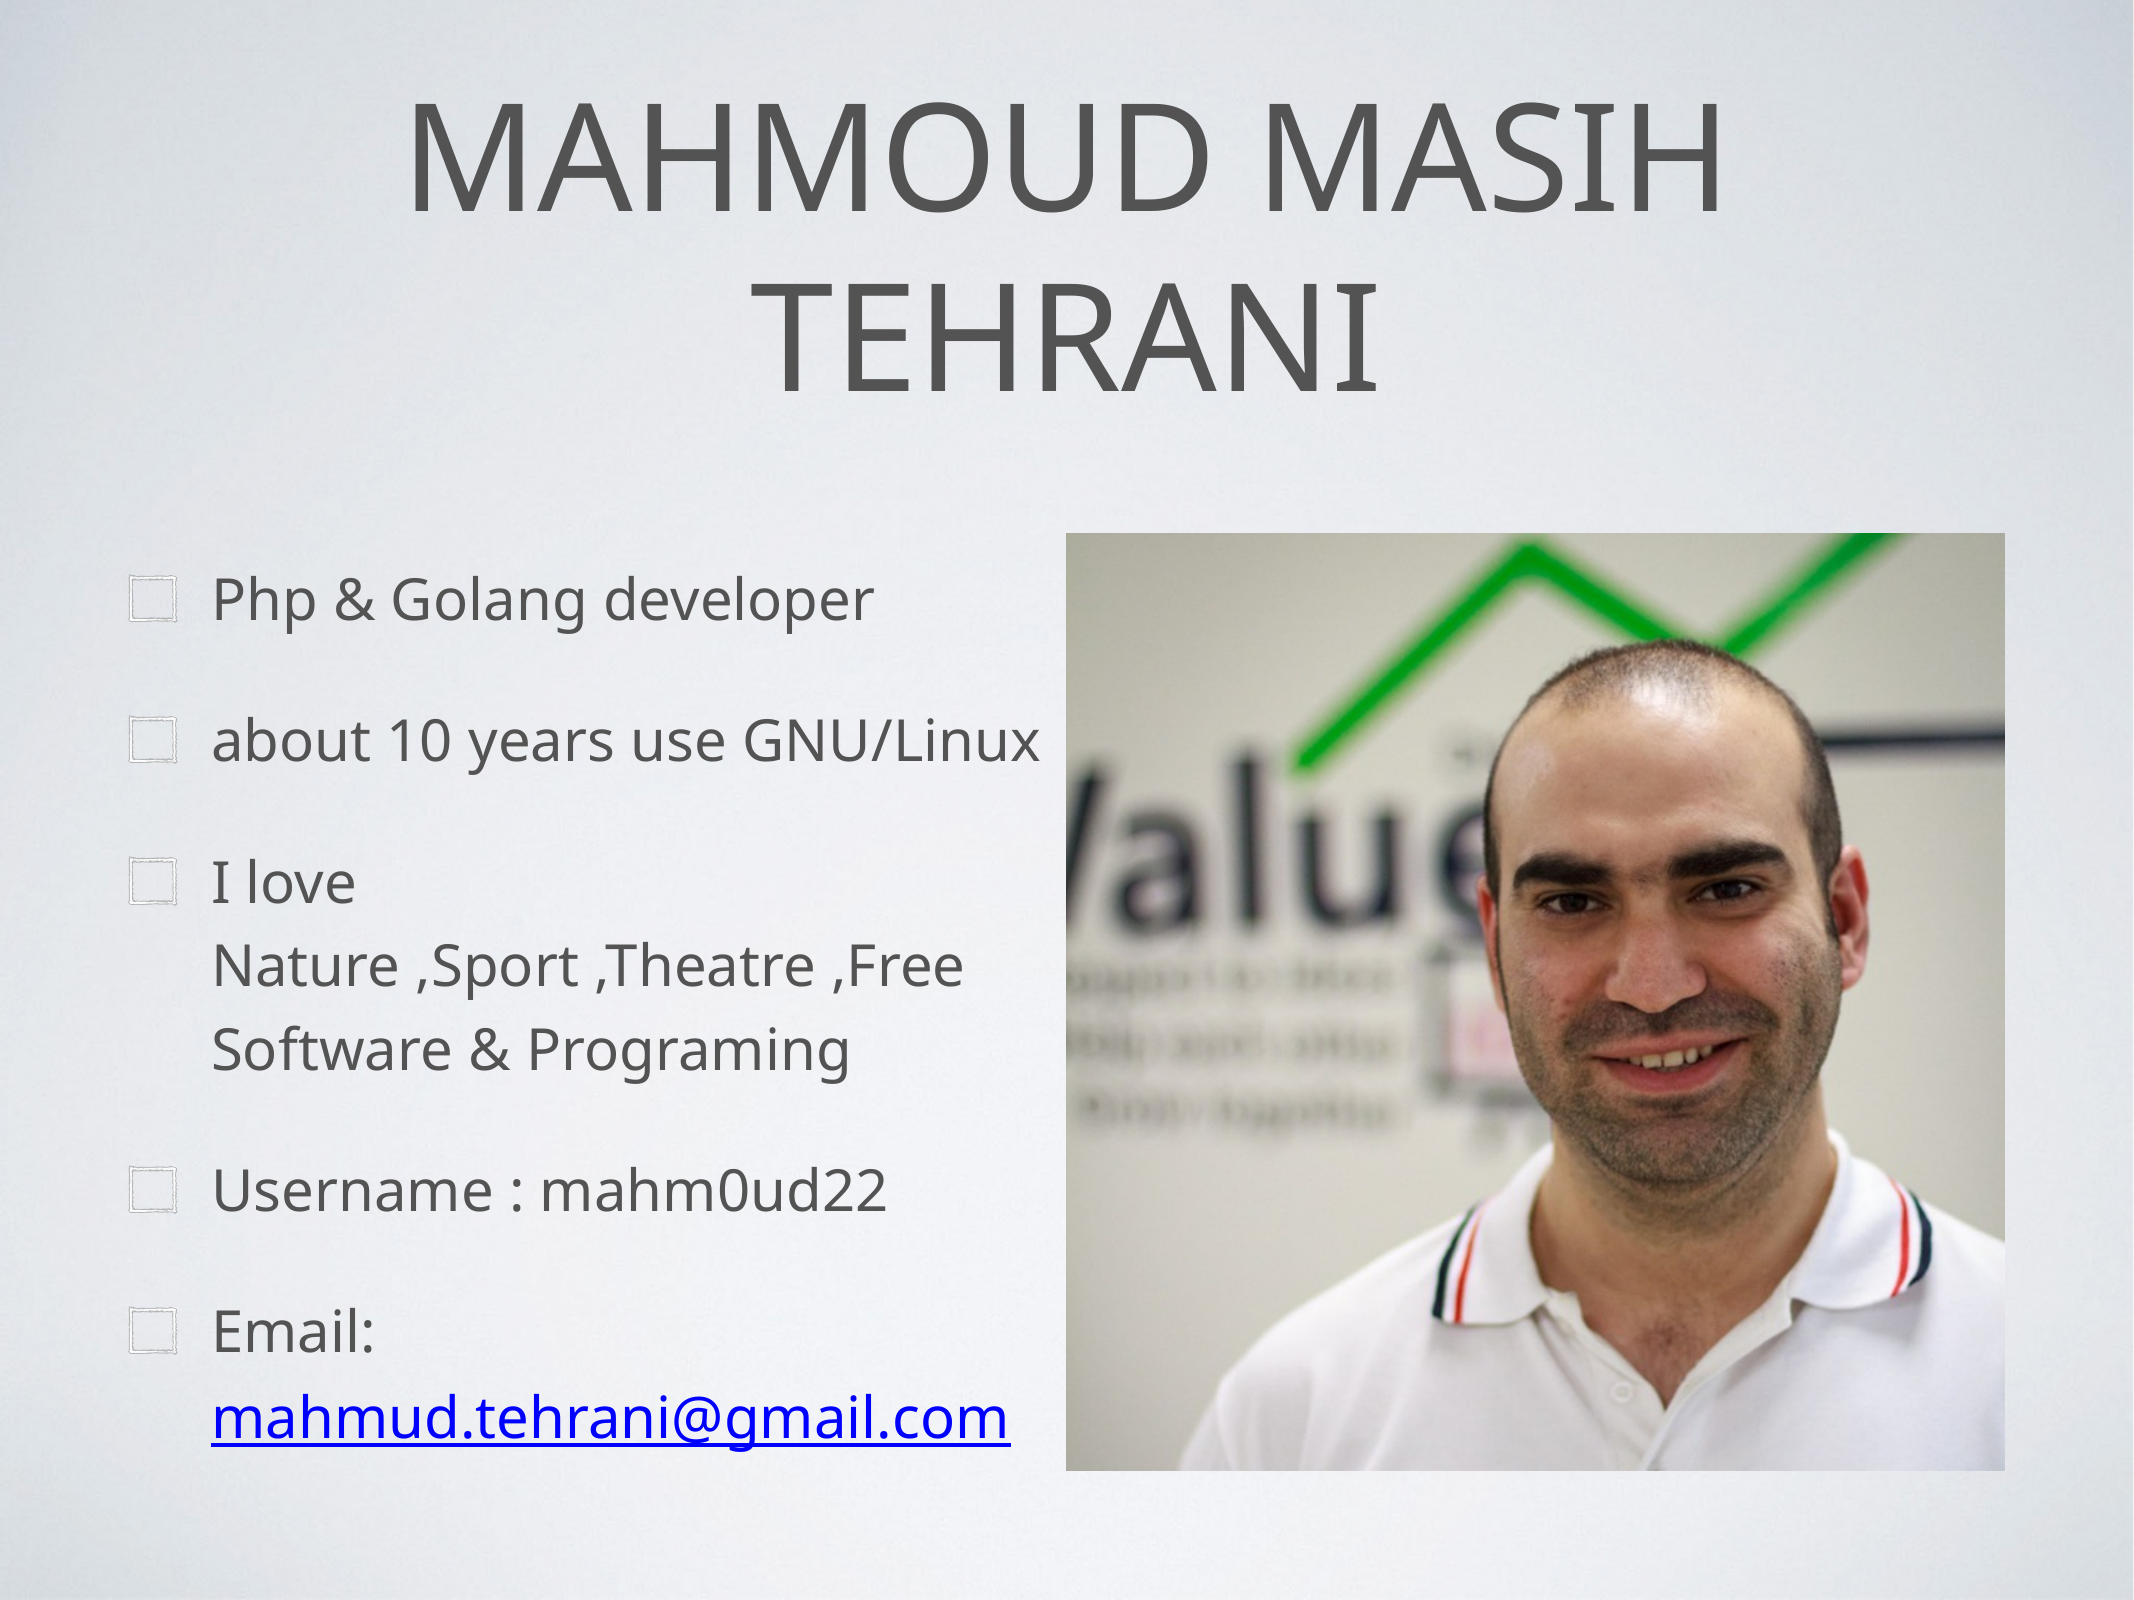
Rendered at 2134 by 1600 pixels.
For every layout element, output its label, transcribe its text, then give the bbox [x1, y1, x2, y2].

picture [0, 0, 2134, 1600]
text_box Php & Golang developer about 10 years use GNU/Linux I love Nature ,Sport ,Theatre ,Free Software & Programing Username : mahm0ud22 Email: mahmud.tehrani@gmail.com [118, 535, 1057, 1473]
title Mahmoud Masih Tehrani [58, 41, 2075, 442]
